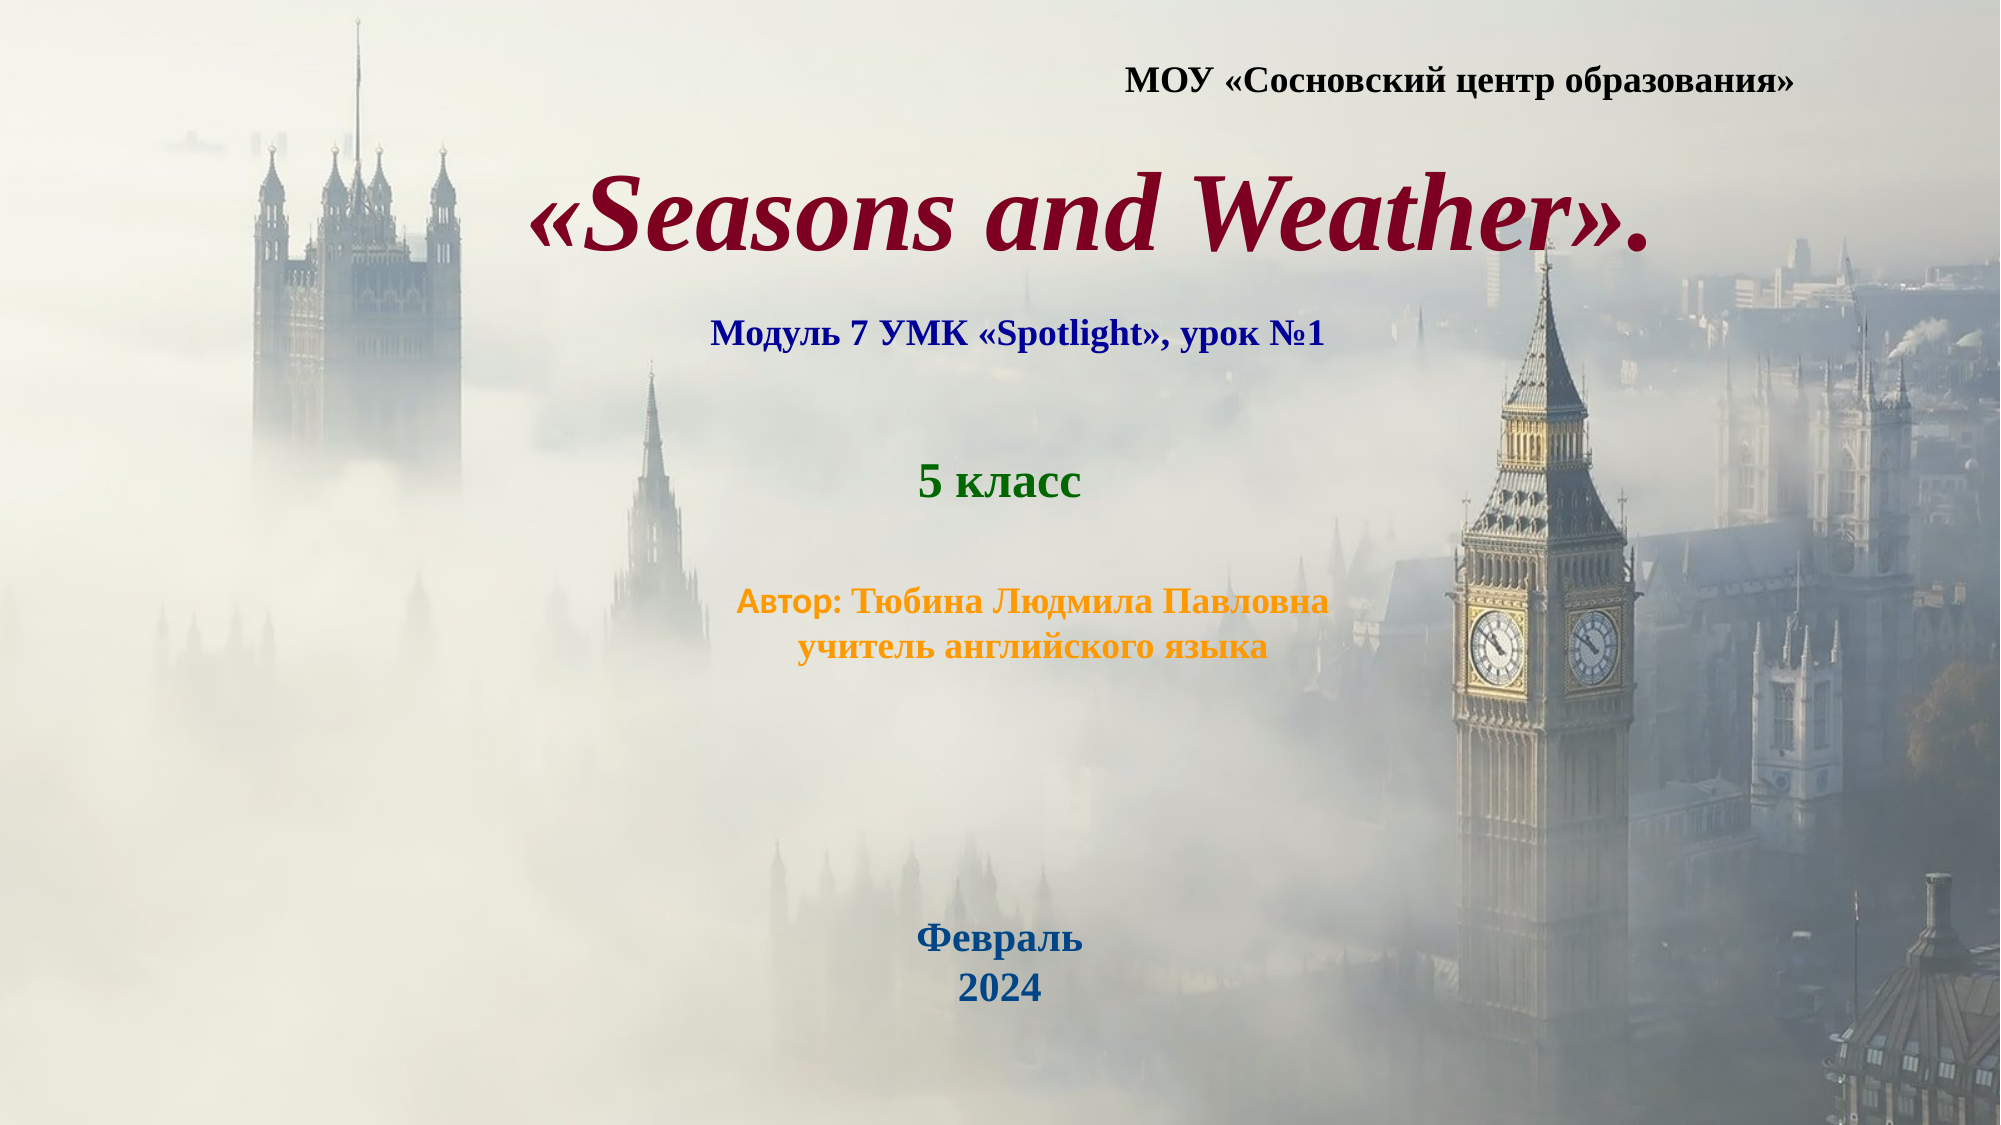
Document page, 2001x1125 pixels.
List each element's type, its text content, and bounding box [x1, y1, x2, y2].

text_box «Seasons and Weather». [511, 130, 1701, 281]
text_box Февраль 2024 [901, 902, 1099, 1018]
picture [0, 0, 2000, 1125]
text_box Автор: Тюбина Людмила Павловна учитель английского языка [721, 568, 1345, 674]
text_box 5 класс [903, 440, 1097, 516]
text_box Модуль 7 УМК «Spotlight», урок №1 [695, 300, 1342, 361]
text_box МОУ «Сосновский центр образования» [1110, 47, 1811, 108]
